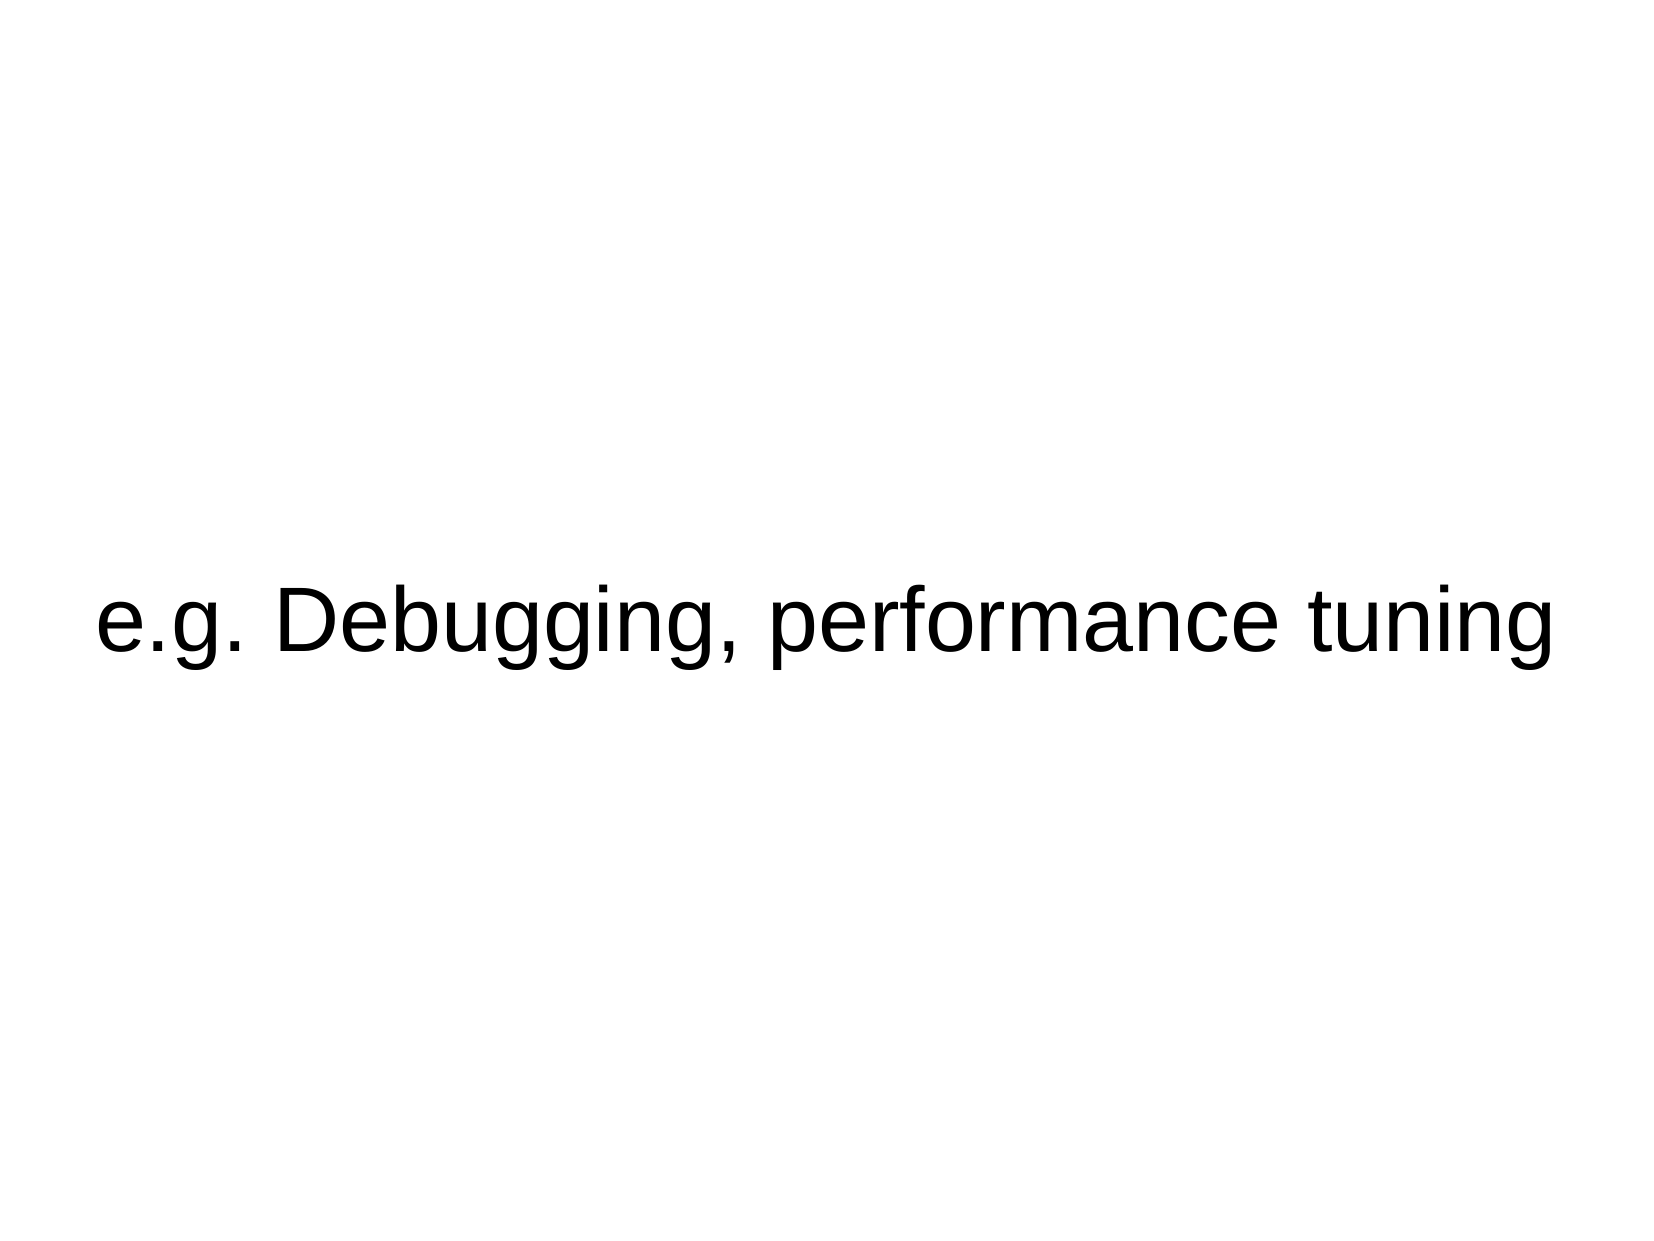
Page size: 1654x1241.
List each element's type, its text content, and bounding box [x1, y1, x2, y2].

title e.g. Debugging, performance tuning [82, 523, 1571, 717]
